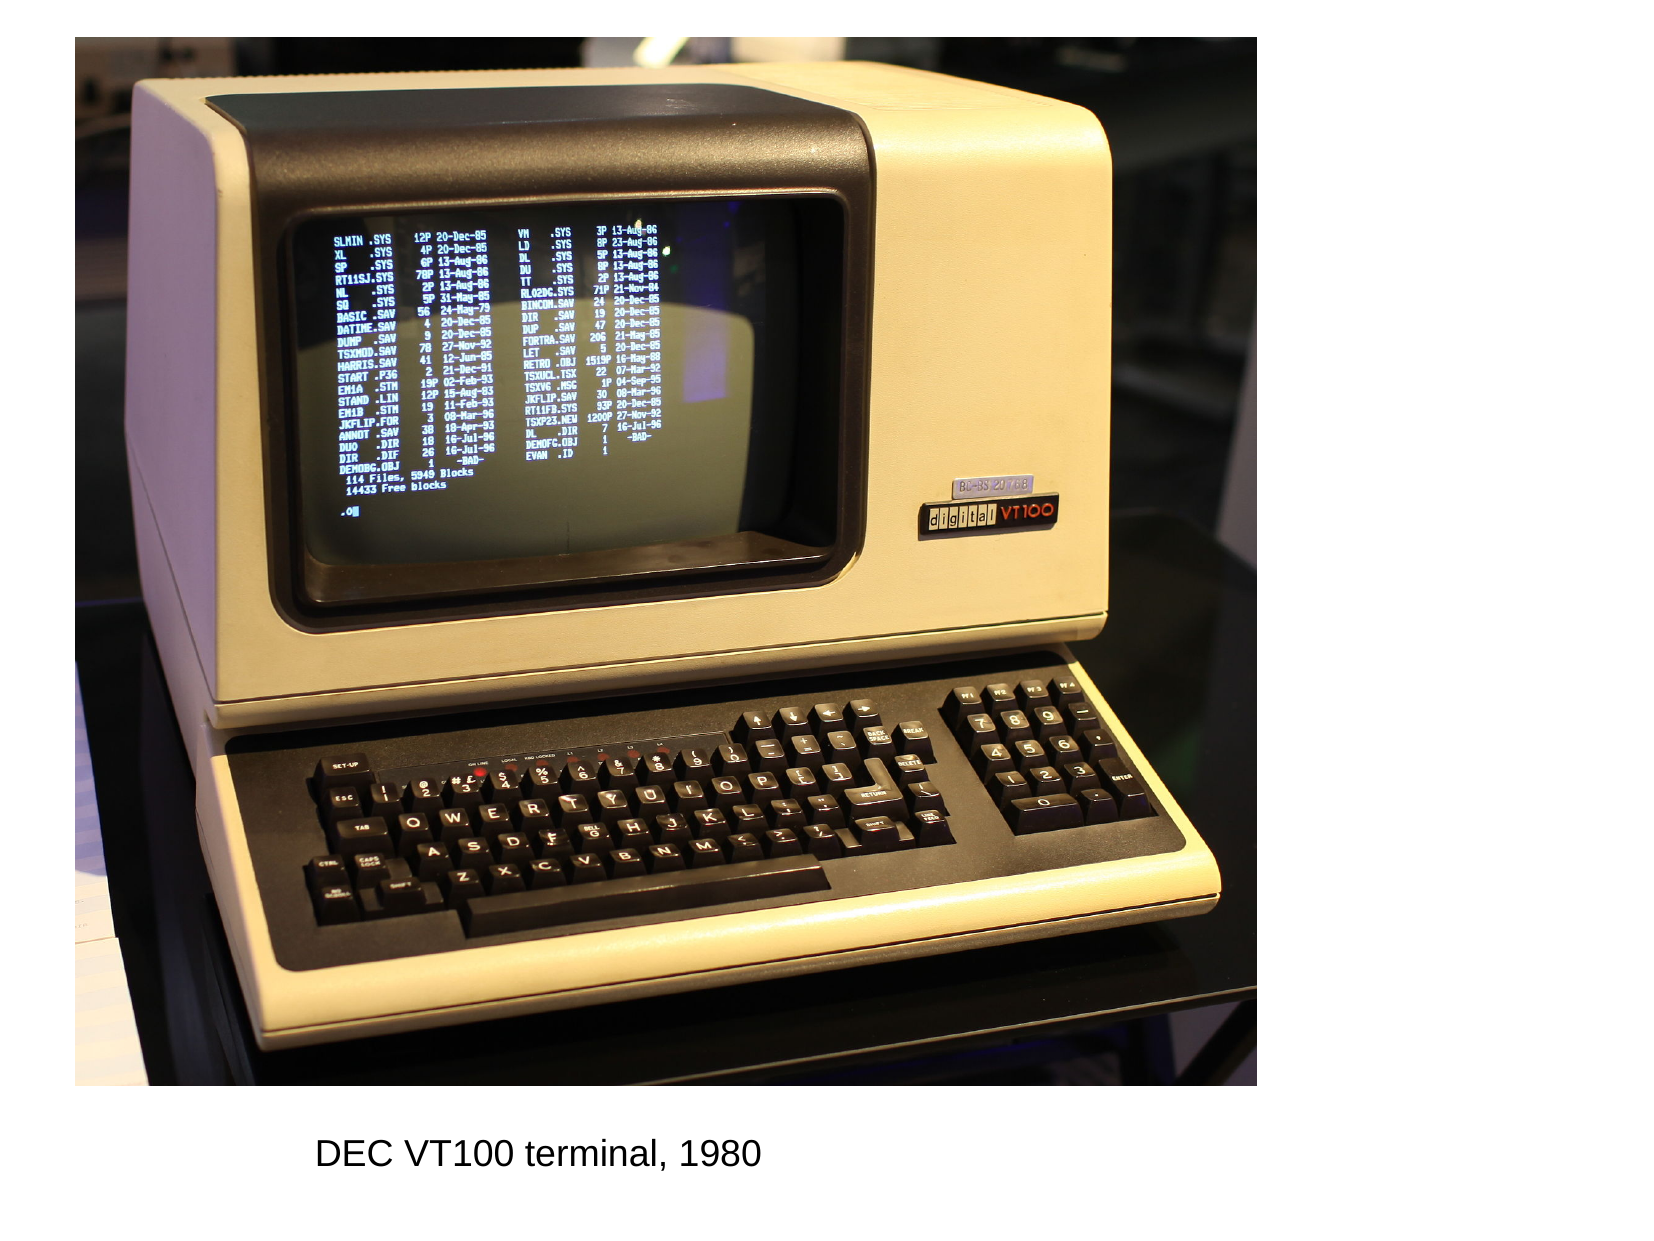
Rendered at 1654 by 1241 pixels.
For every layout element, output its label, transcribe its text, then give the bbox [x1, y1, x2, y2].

text_box DEC VT100 terminal, 1980 [300, 1125, 1576, 1182]
picture [75, 37, 1257, 1086]
